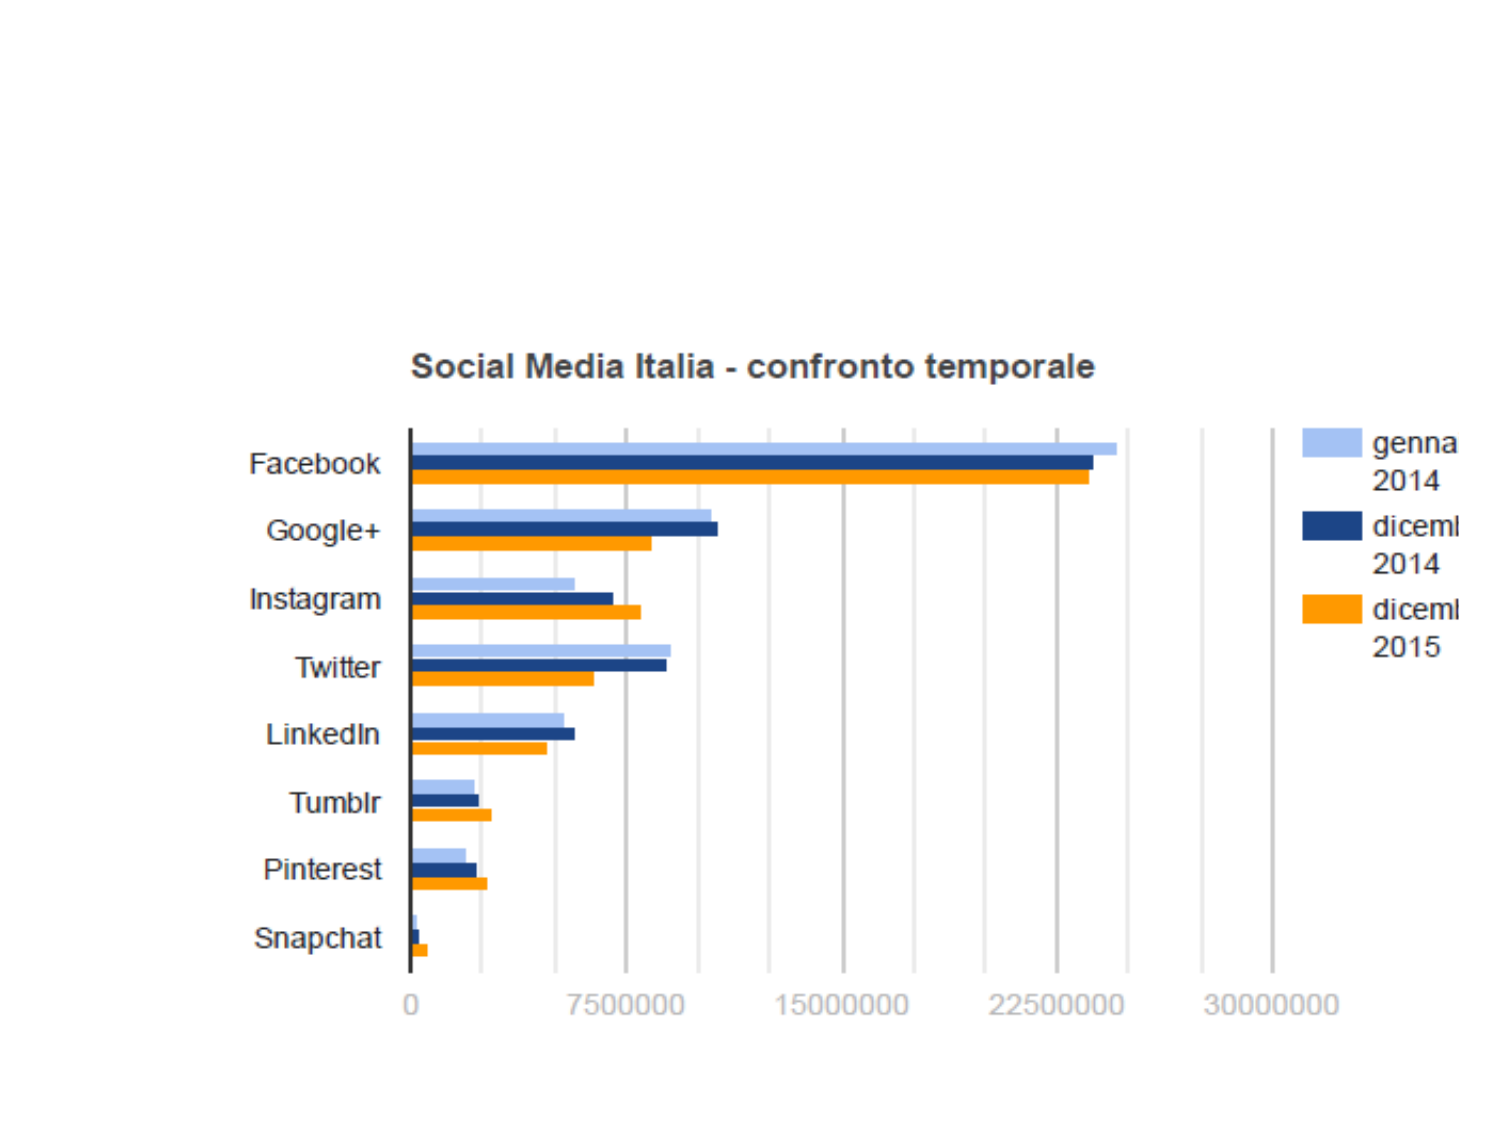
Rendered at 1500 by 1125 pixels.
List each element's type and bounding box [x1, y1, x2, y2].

picture [123, 231, 1459, 1057]
